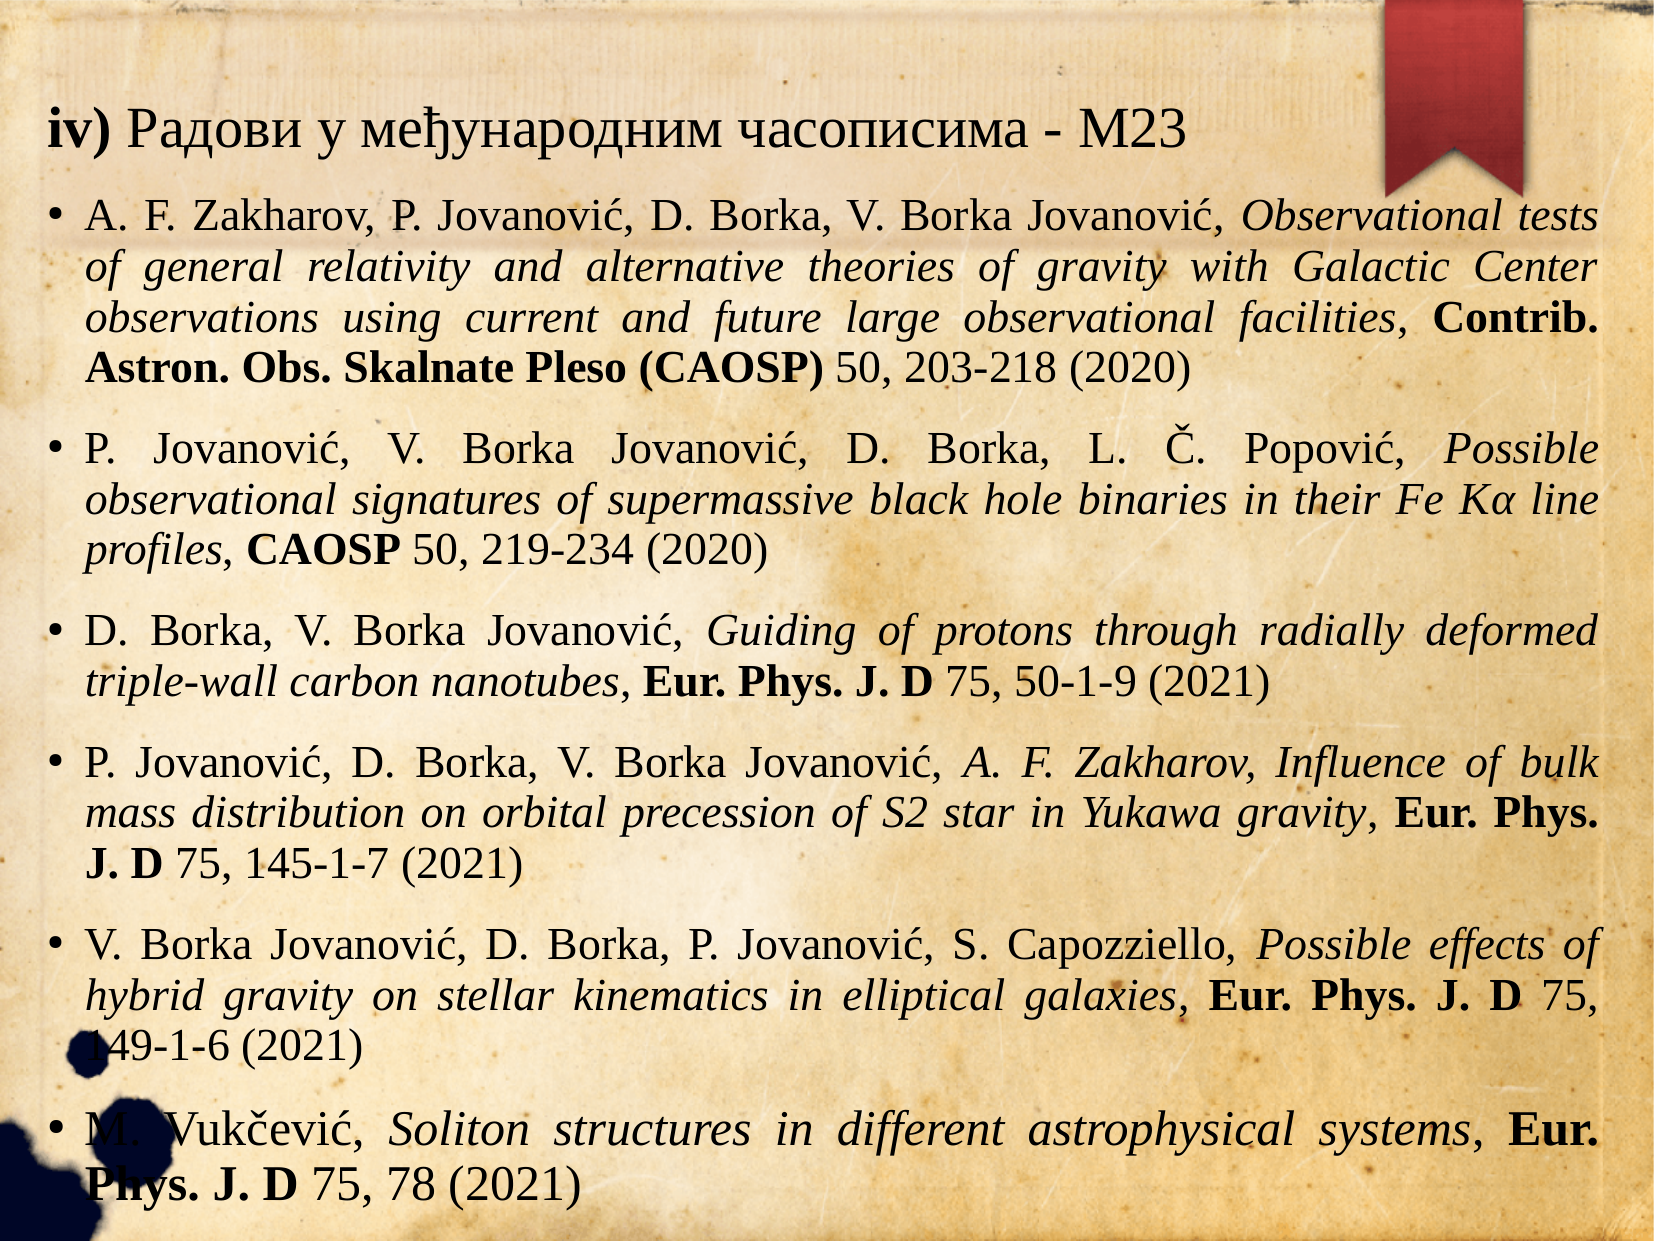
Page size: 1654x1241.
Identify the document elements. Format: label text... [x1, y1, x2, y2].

list iv) Радови у међународним часописима - М23 A. F. Zakharov, P. Jovanović, D. Borka, V. Borka Jovanović, Observational tests of general relativity and alternative theories of gravity with Galactic Center observations using current and future large observational facilities, Contrib. Astron. Obs. Skalnate Pleso (CAOSP) 50, 203-218 (2020) P. Jovanović, V. Borka Jovanović, D. Borka, L. Č. Popović, Possible observational signatures of supermassive black hole binaries in their Fe Kα line profiles, CAOSP 50, 219-234 (2020) D. Borka, V. Borka Jovanović, Guiding of protons through radially deformed triple-wall carbon nanotubes, Eur. Phys. J. D 75, 50-1-9 (2021) P. Jovanović, D. Borka, V. Borka Jovanović, A. F. Zakharov, Influence of bulk mass distribution on orbital precession of S2 star in Yukawa gravity, Eur. Phys. J. D 75, 145-1-7 (2021) V. Borka Jovanović, D. Borka, P. Jovanović, S. Capozziello, Possible effects of hybrid gravity on stellar kinematics in elliptical galaxies, Eur. Phys. J. D 75, 149-1-6 (2021) M. Vukčević, Soliton structures in different astrophysical systems, Eur. Phys. J. D 75, 78 (2021) [47, 95, 1600, 1212]
picture [0, 0, 1654, 1241]
